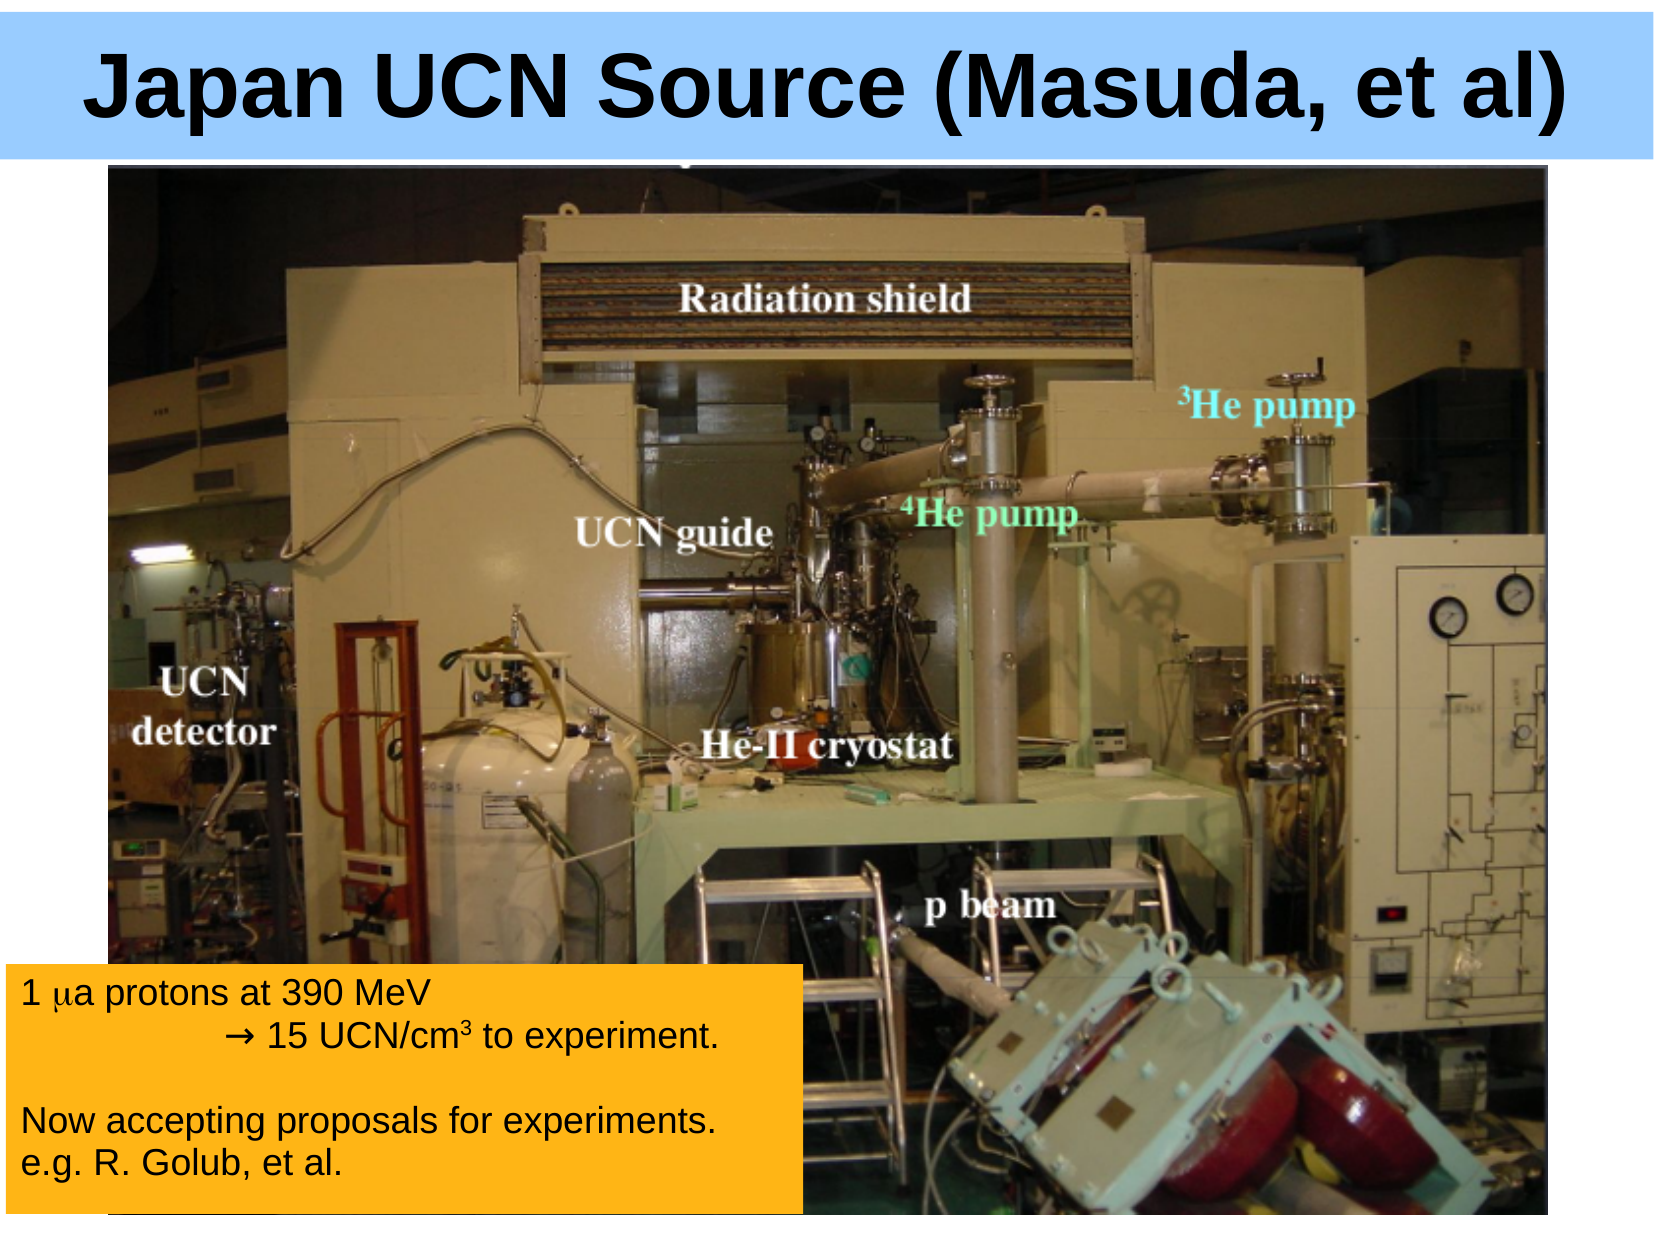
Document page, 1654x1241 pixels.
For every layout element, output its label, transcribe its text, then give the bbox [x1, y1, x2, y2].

picture [108, 165, 1548, 1215]
title Japan UCN Source (Masuda, et al) [0, 11, 1654, 160]
text_box 1 a protons at 390 MeV → 15 UCN/cm3 to experiment. Now accepting proposals for experiments. e.g. R. Golub, et al. [5, 964, 804, 1214]
